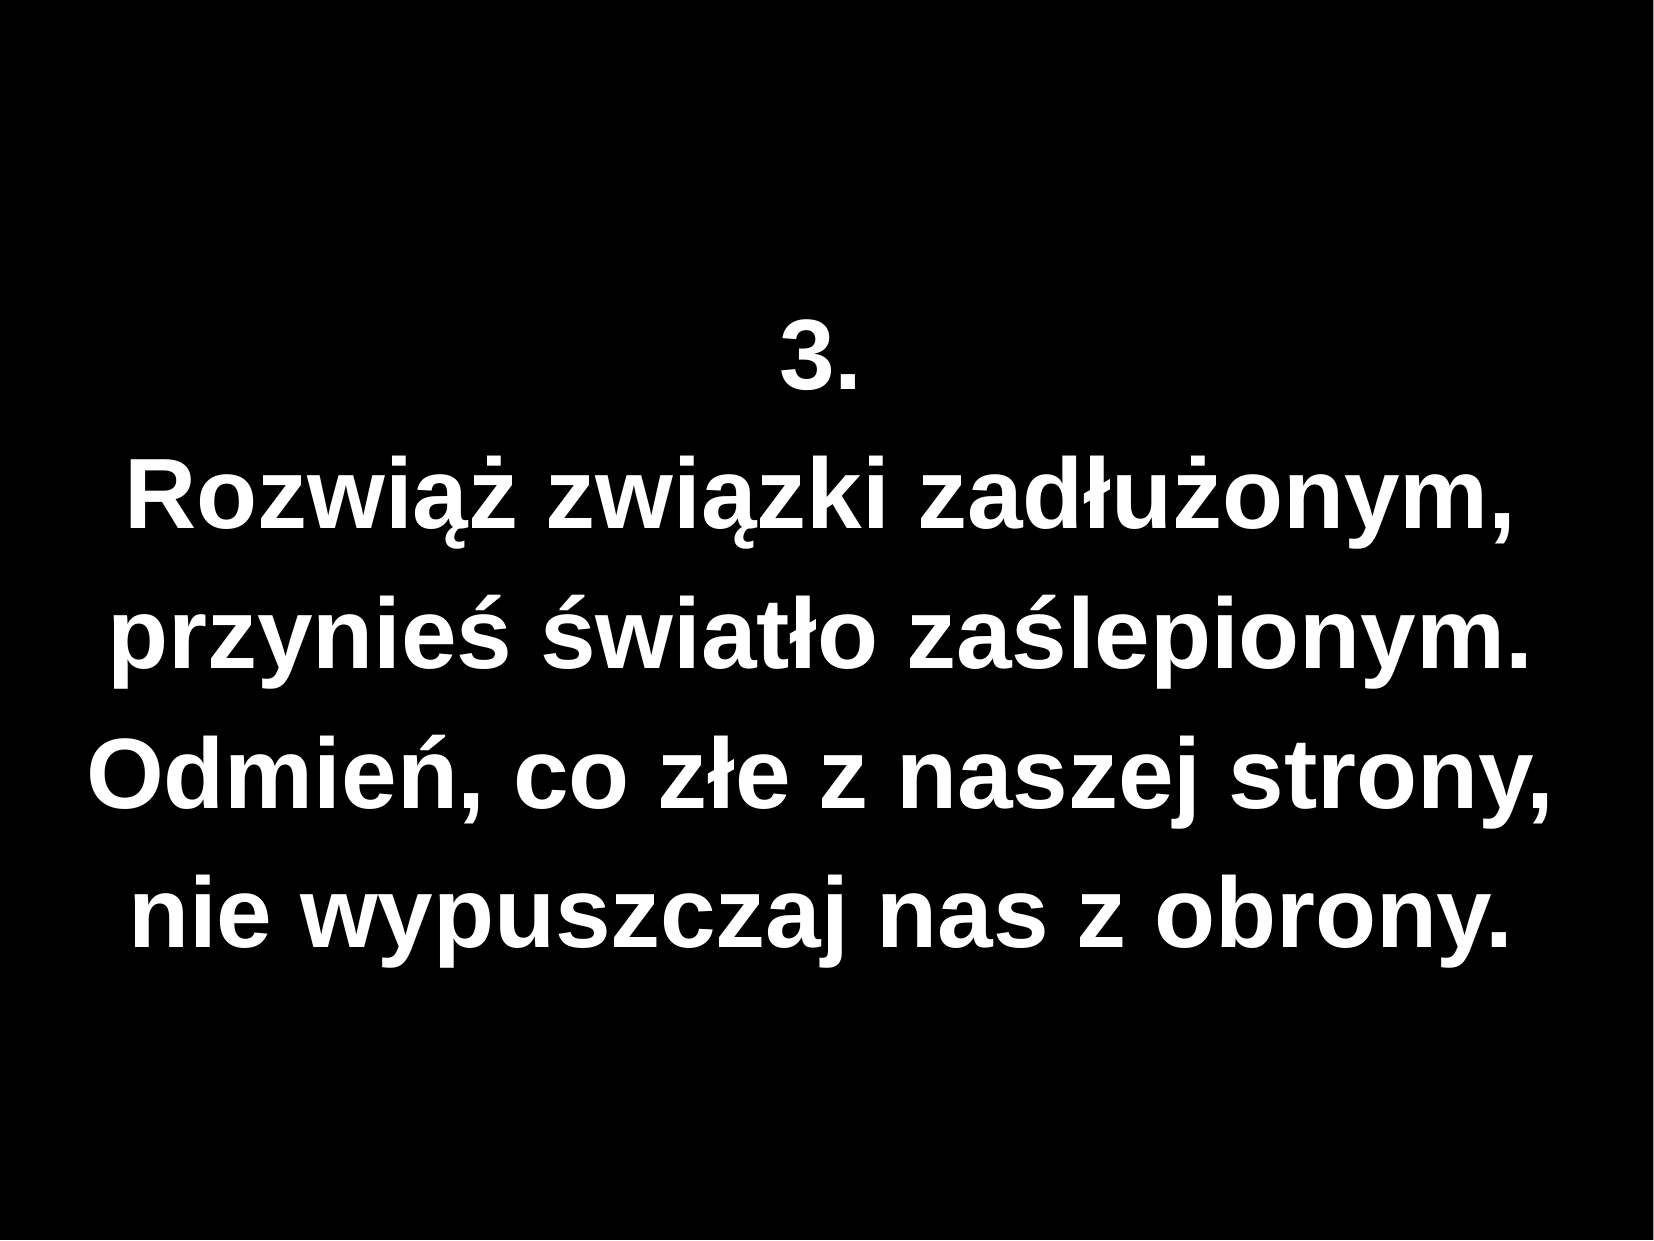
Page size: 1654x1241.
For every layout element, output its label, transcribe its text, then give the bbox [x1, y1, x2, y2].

subtitle 3. Rozwiąż związki zadłużonym, przynieś światło zaślepionym. Odmień, co złe z naszej strony, nie wypuszczaj nas z obrony. [0, 0, 1642, 1241]
